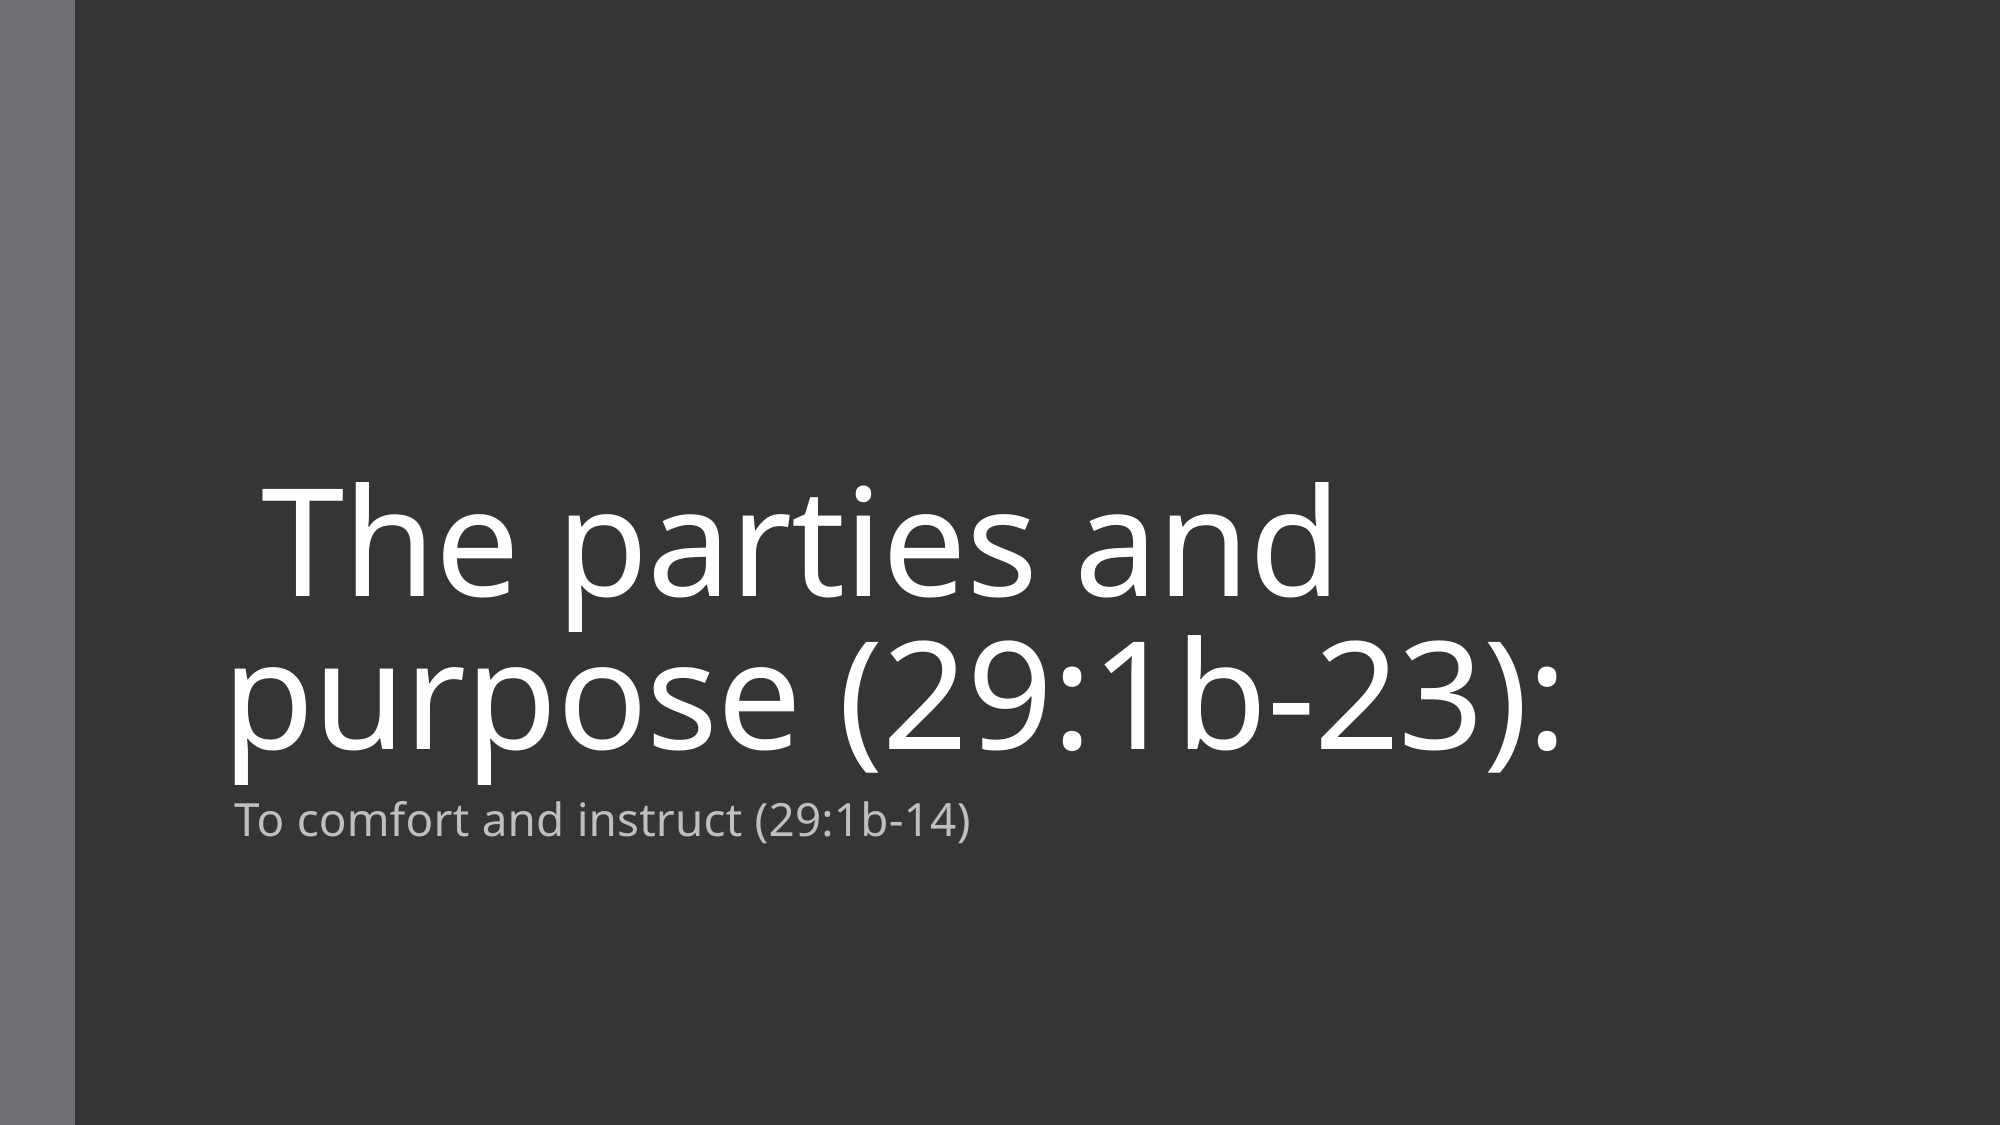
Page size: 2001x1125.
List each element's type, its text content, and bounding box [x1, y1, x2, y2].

subtitle To comfort and instruct (29:1b-14) [206, 787, 1752, 1066]
title The parties and purpose (29:1b-23): [206, 124, 1752, 787]
